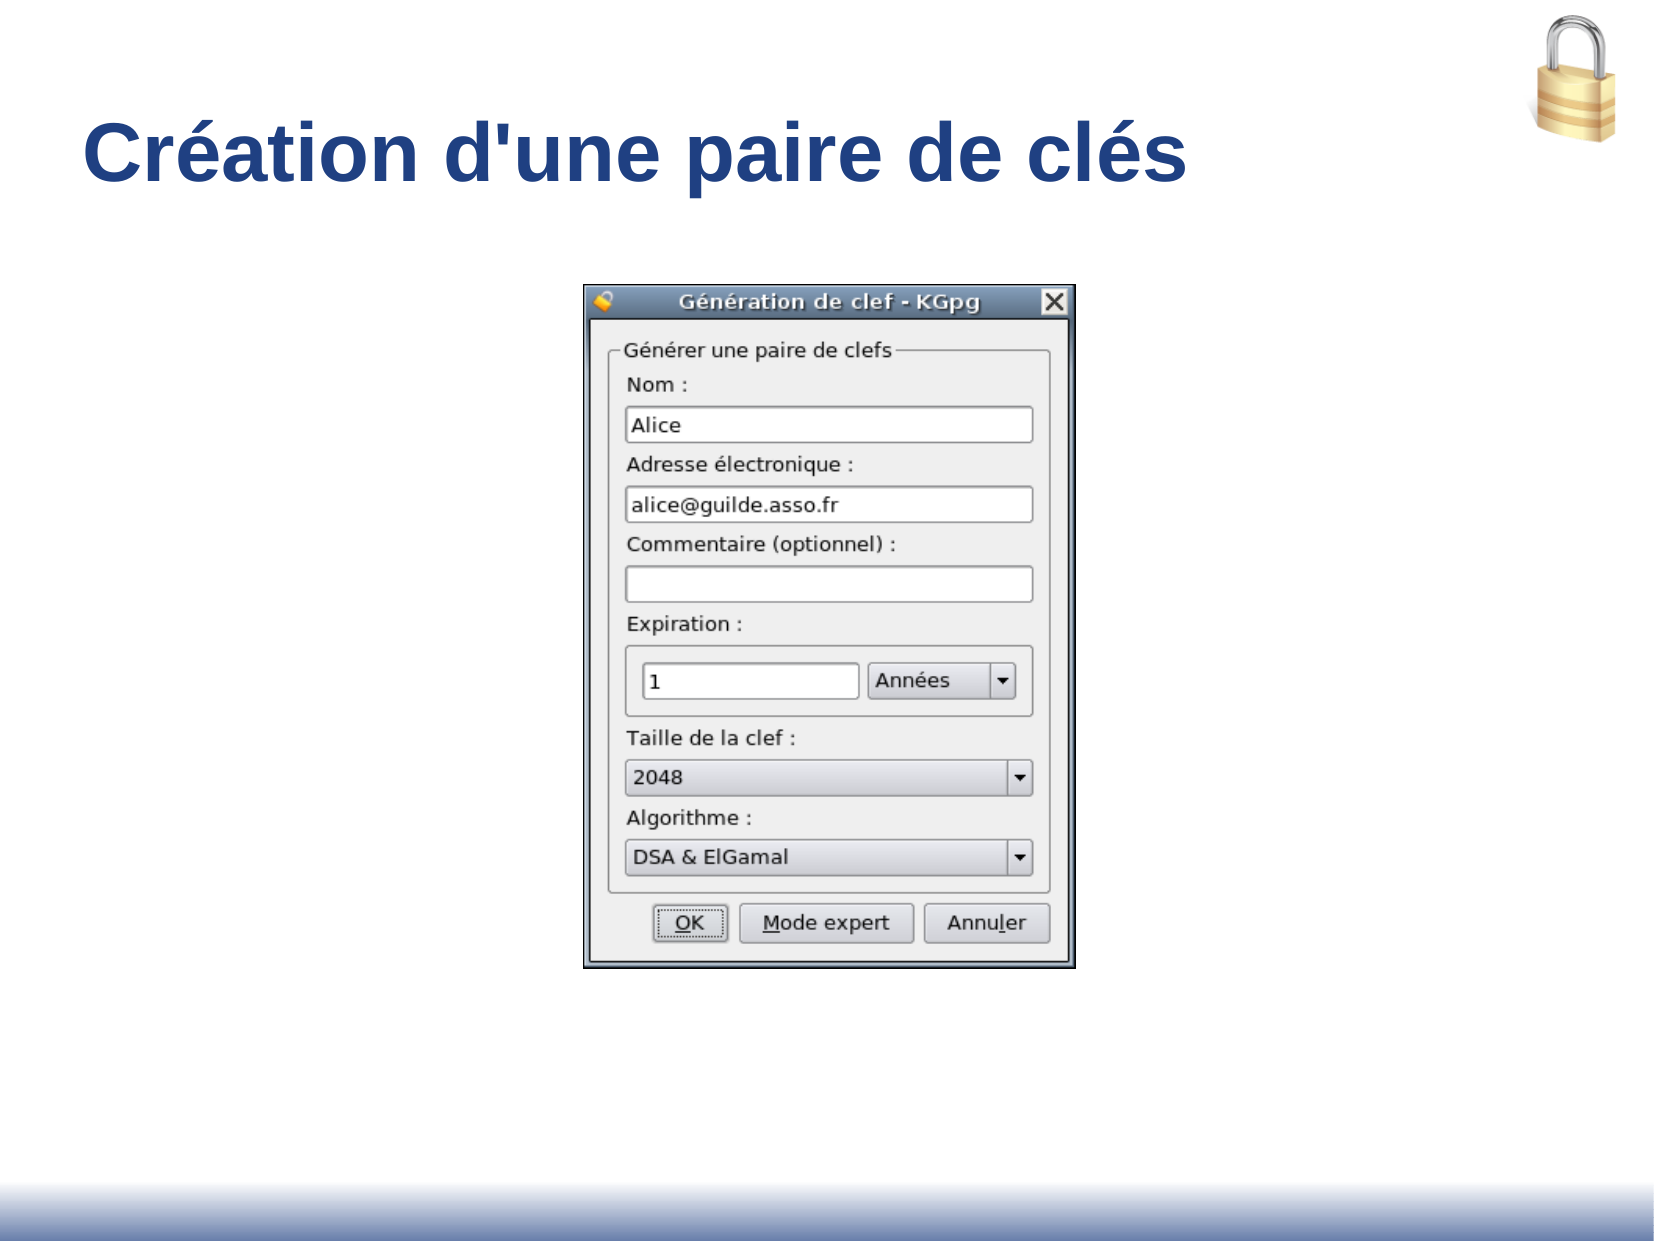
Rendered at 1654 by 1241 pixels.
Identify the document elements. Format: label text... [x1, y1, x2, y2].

picture [583, 284, 1076, 969]
picture [1505, 11, 1642, 148]
title Création d'une paire de clés [82, 56, 1571, 250]
